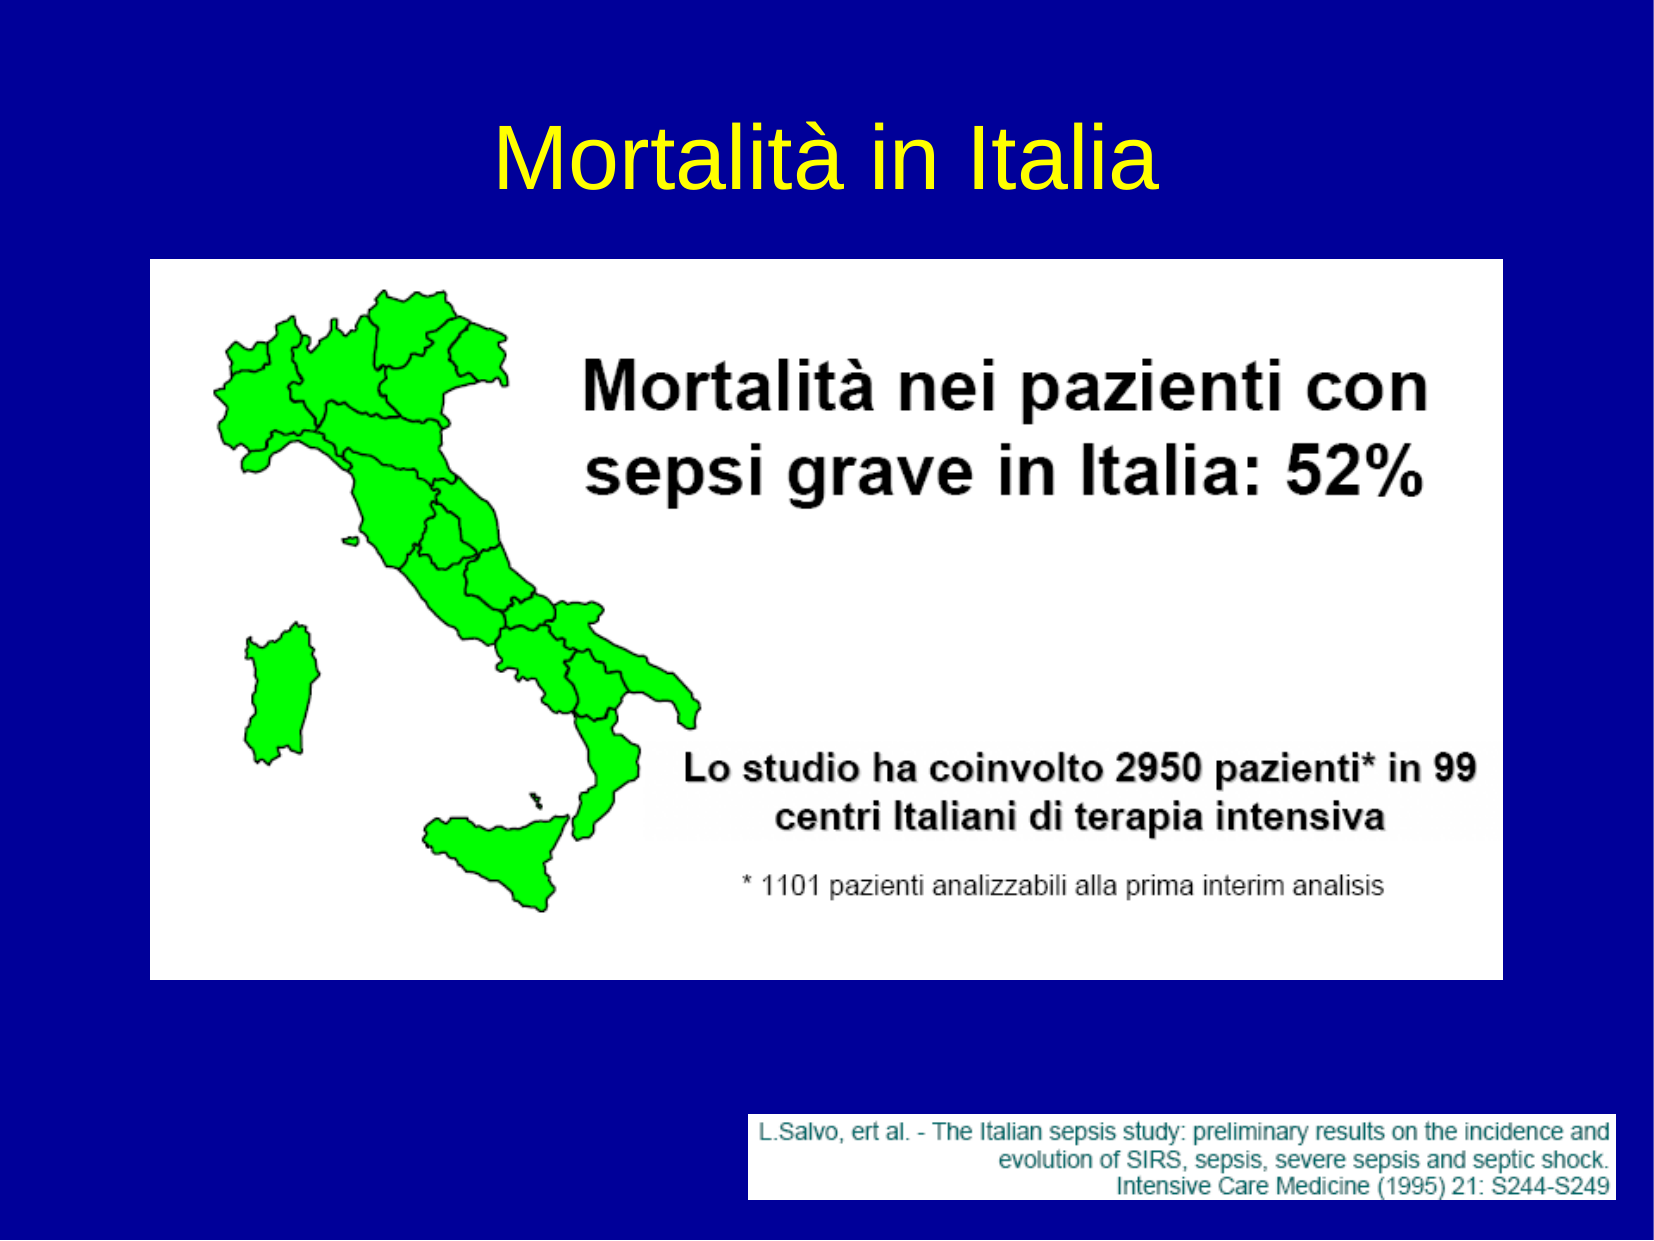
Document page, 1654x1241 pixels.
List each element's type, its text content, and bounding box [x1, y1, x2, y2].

title Mortalità in Italia [82, 49, 1571, 257]
picture [748, 1114, 1616, 1200]
picture [150, 259, 1503, 981]
